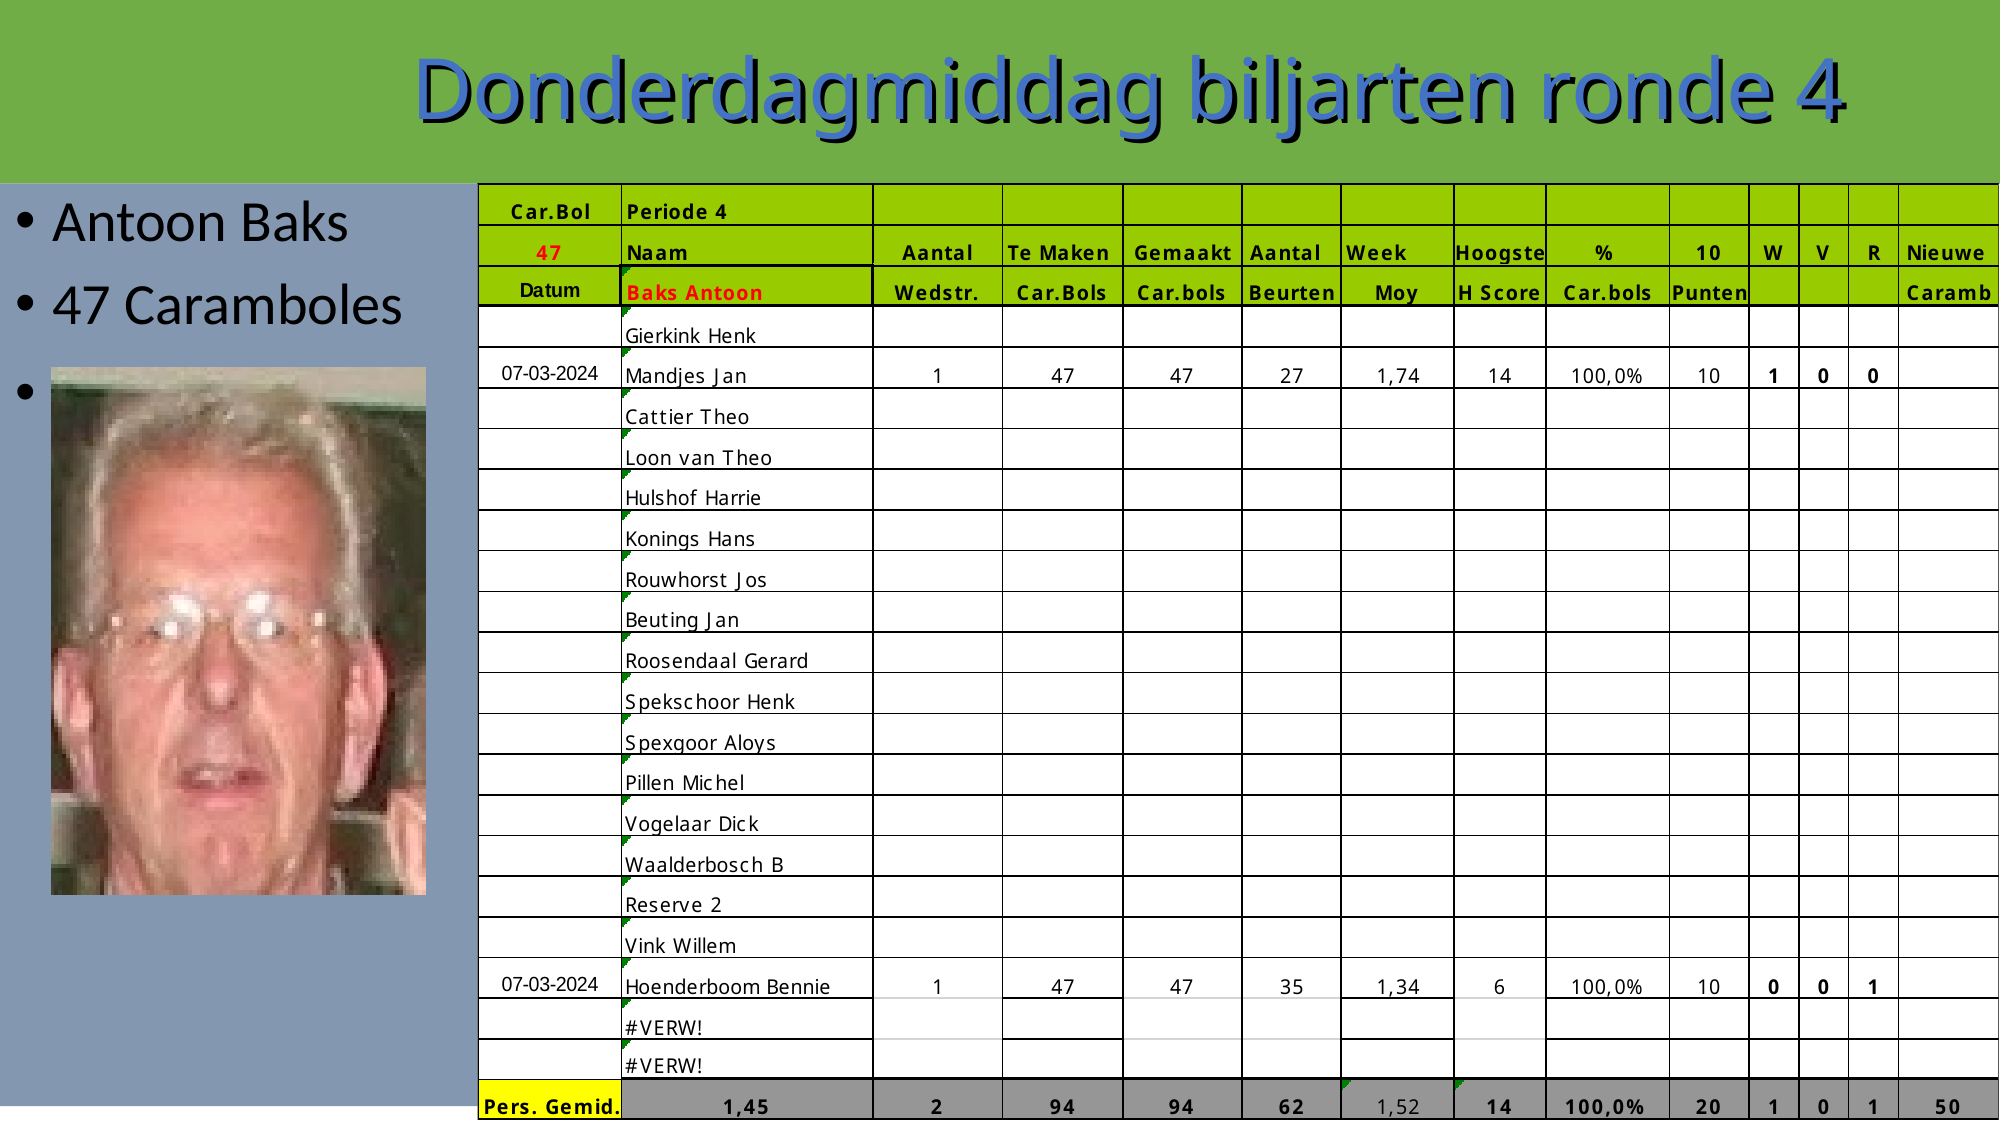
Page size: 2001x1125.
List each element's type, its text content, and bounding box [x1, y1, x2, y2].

list Antoon Baks 47 Caramboles [0, 183, 477, 1107]
title Donderdagmiddag biljarten ronde 4 [0, 0, 2000, 183]
picture [477, 183, 2000, 1122]
picture [51, 367, 426, 895]
